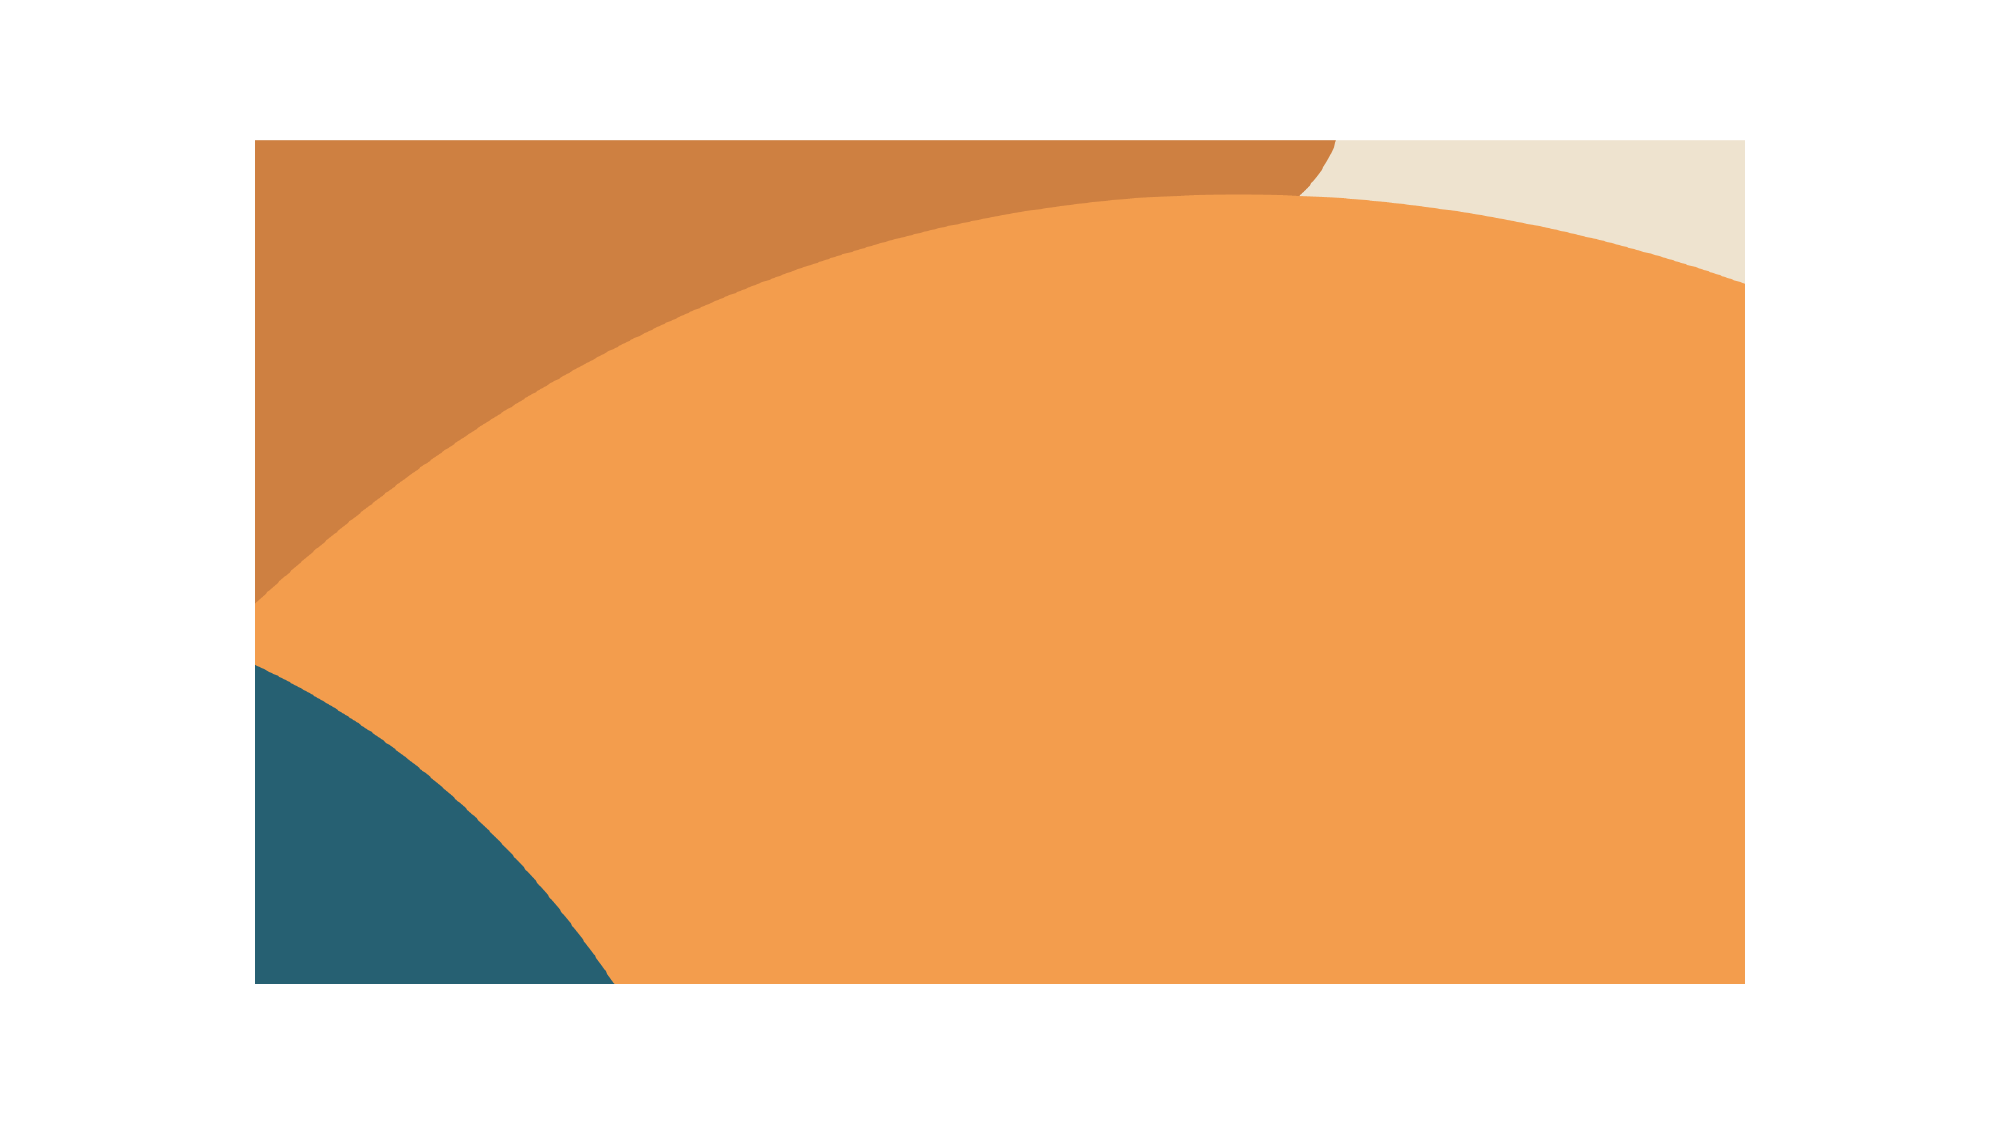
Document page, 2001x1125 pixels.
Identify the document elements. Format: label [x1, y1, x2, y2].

picture [255, 140, 1745, 984]
